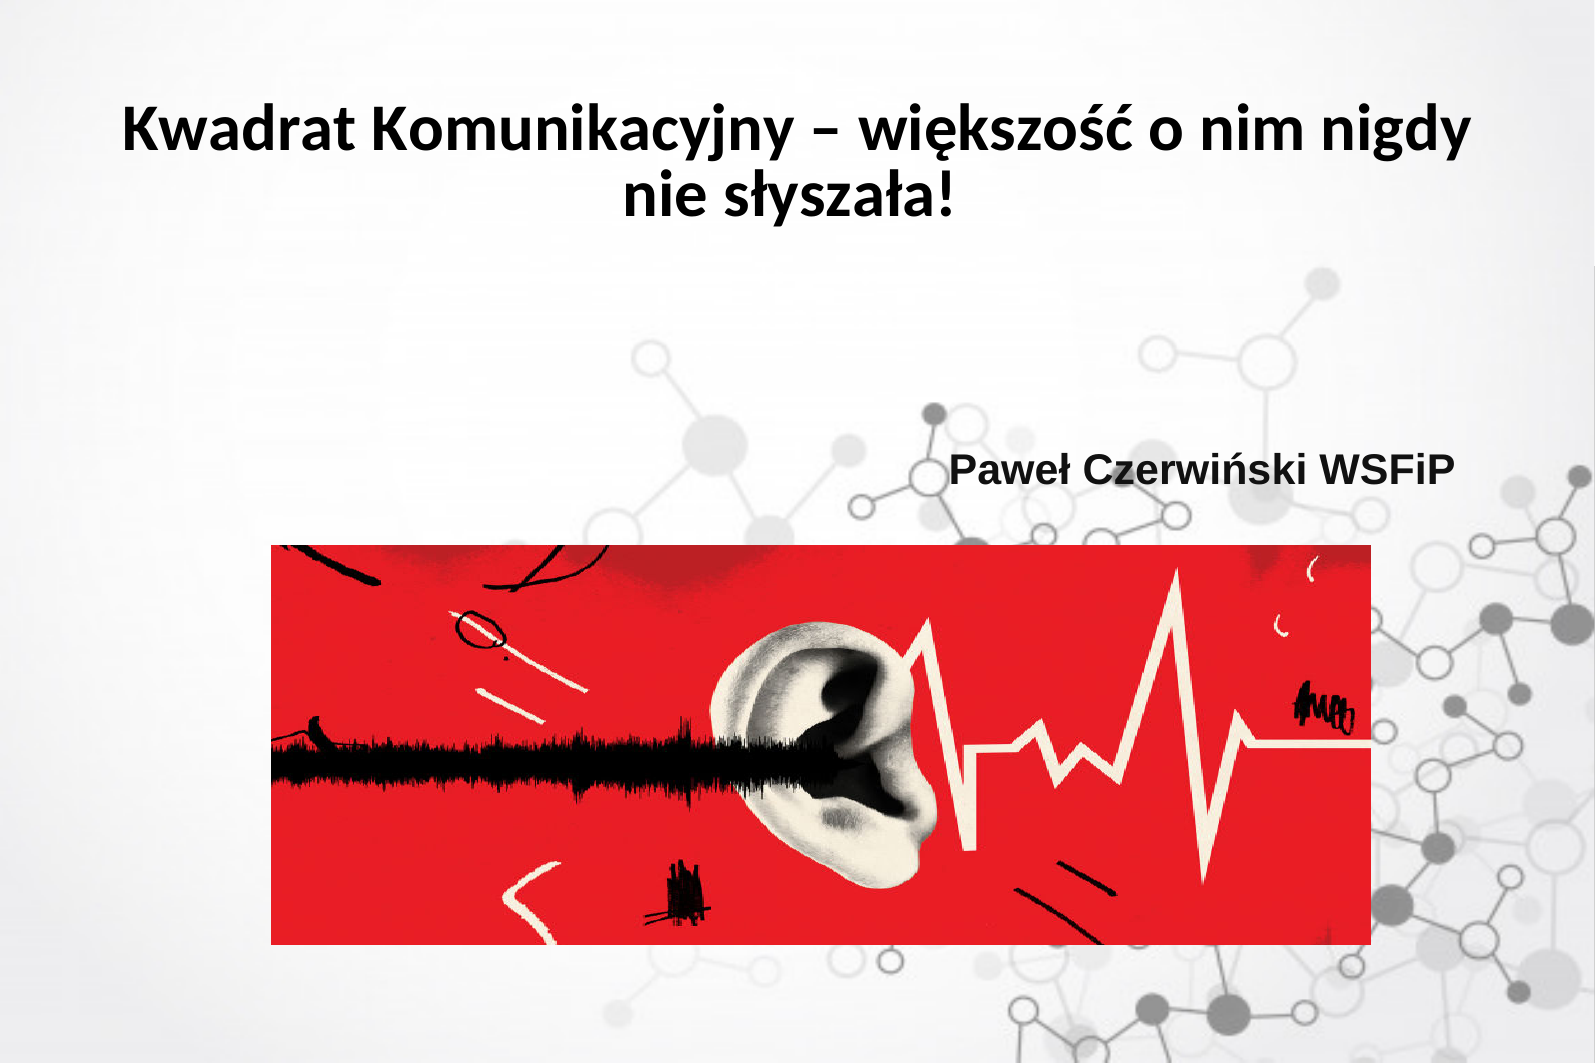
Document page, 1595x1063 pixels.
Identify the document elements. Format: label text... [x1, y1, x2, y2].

picture [0, 0, 1595, 1063]
title Kwadrat Komunikacyjny – większość o nim nigdy nie słyszała! [117, 78, 1479, 256]
subtitle Paweł Czerwiński WSFiP [106, 298, 1468, 497]
